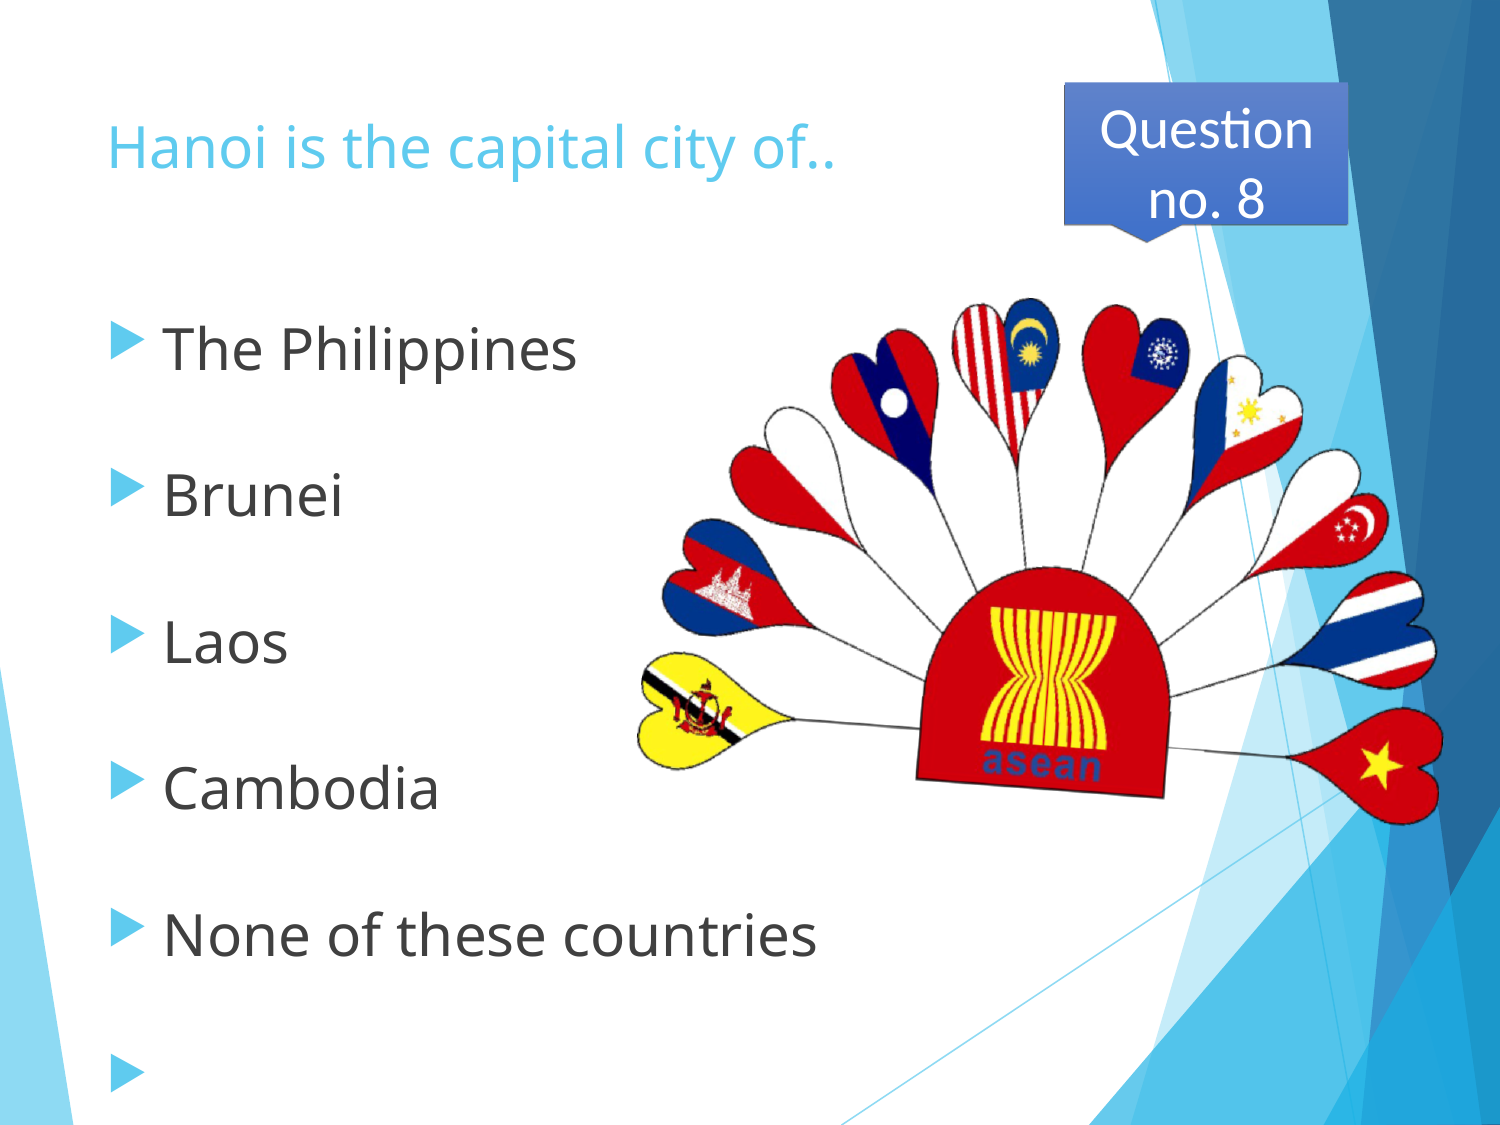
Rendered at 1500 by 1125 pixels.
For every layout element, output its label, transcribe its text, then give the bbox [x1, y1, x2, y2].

picture [624, 269, 1474, 956]
text_box Question no. 8 [1064, 82, 1349, 242]
list The Philippines Brunei Laos Cambodia None of these countries [91, 248, 1442, 992]
title Hanoi is the capital city of.. [91, 103, 1442, 248]
